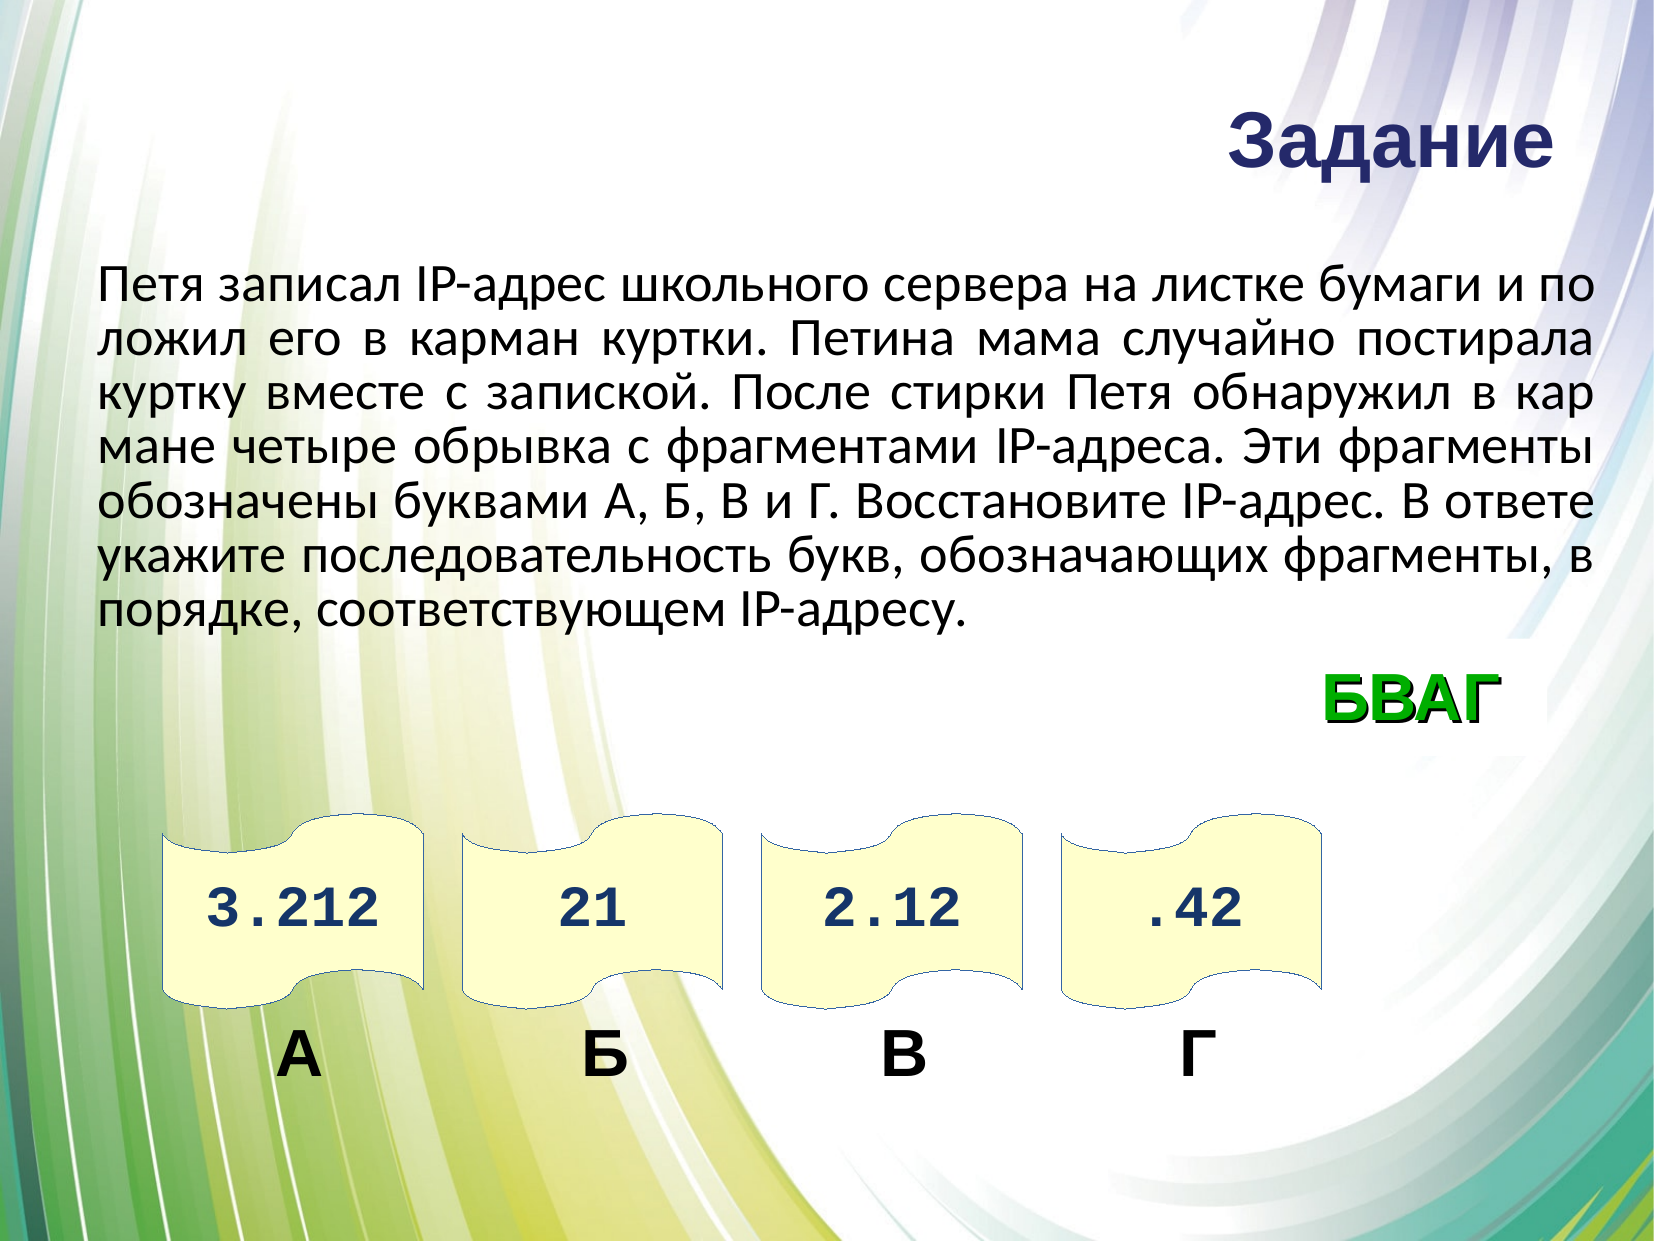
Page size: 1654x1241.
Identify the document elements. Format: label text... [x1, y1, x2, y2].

list Петя за­пи­сал IP-адрес школь­но­го сер­ве­ра на лист­ке бума­ги и по­ло­жил его в кар­ман курт­ки. Пе­ти­на мама слу­чай­но по­сти­ра­ла курт­ку вме­сте с за­пиской. После стир­ки Петя об­на­ру­жил в кар­ма­не че­ты­ре об­рыв­ка с фраг­мен­та­ми IP-ад­ре­са. Эти фраг­мен­ты обо­зна­че­ны бук­ва­ми А, Б, В и Г. Вос­стано­ви­те IP-адрес. В от­ве­те ука­жи­те по­сле­до­ва­тель­ность букв, обо­зна­ча­ю­щих фрагмен­ты, в по­ряд­ке, со­от­ветству­ю­щем IP-ад­ре­су. [97, 260, 1595, 861]
text_box БВАГ [1273, 638, 1548, 756]
text_box 2.12 [761, 813, 1023, 1010]
text_box Г [1165, 1009, 1240, 1114]
picture [0, 0, 1654, 1241]
text_box 21 [462, 813, 723, 1010]
text_box В [865, 1009, 952, 1114]
text_box Задание [58, 58, 1571, 215]
text_box .42 [1061, 813, 1322, 1010]
text_box 3.212 [162, 813, 424, 1010]
text_box А [260, 1009, 347, 1114]
text_box Б [566, 1009, 653, 1114]
